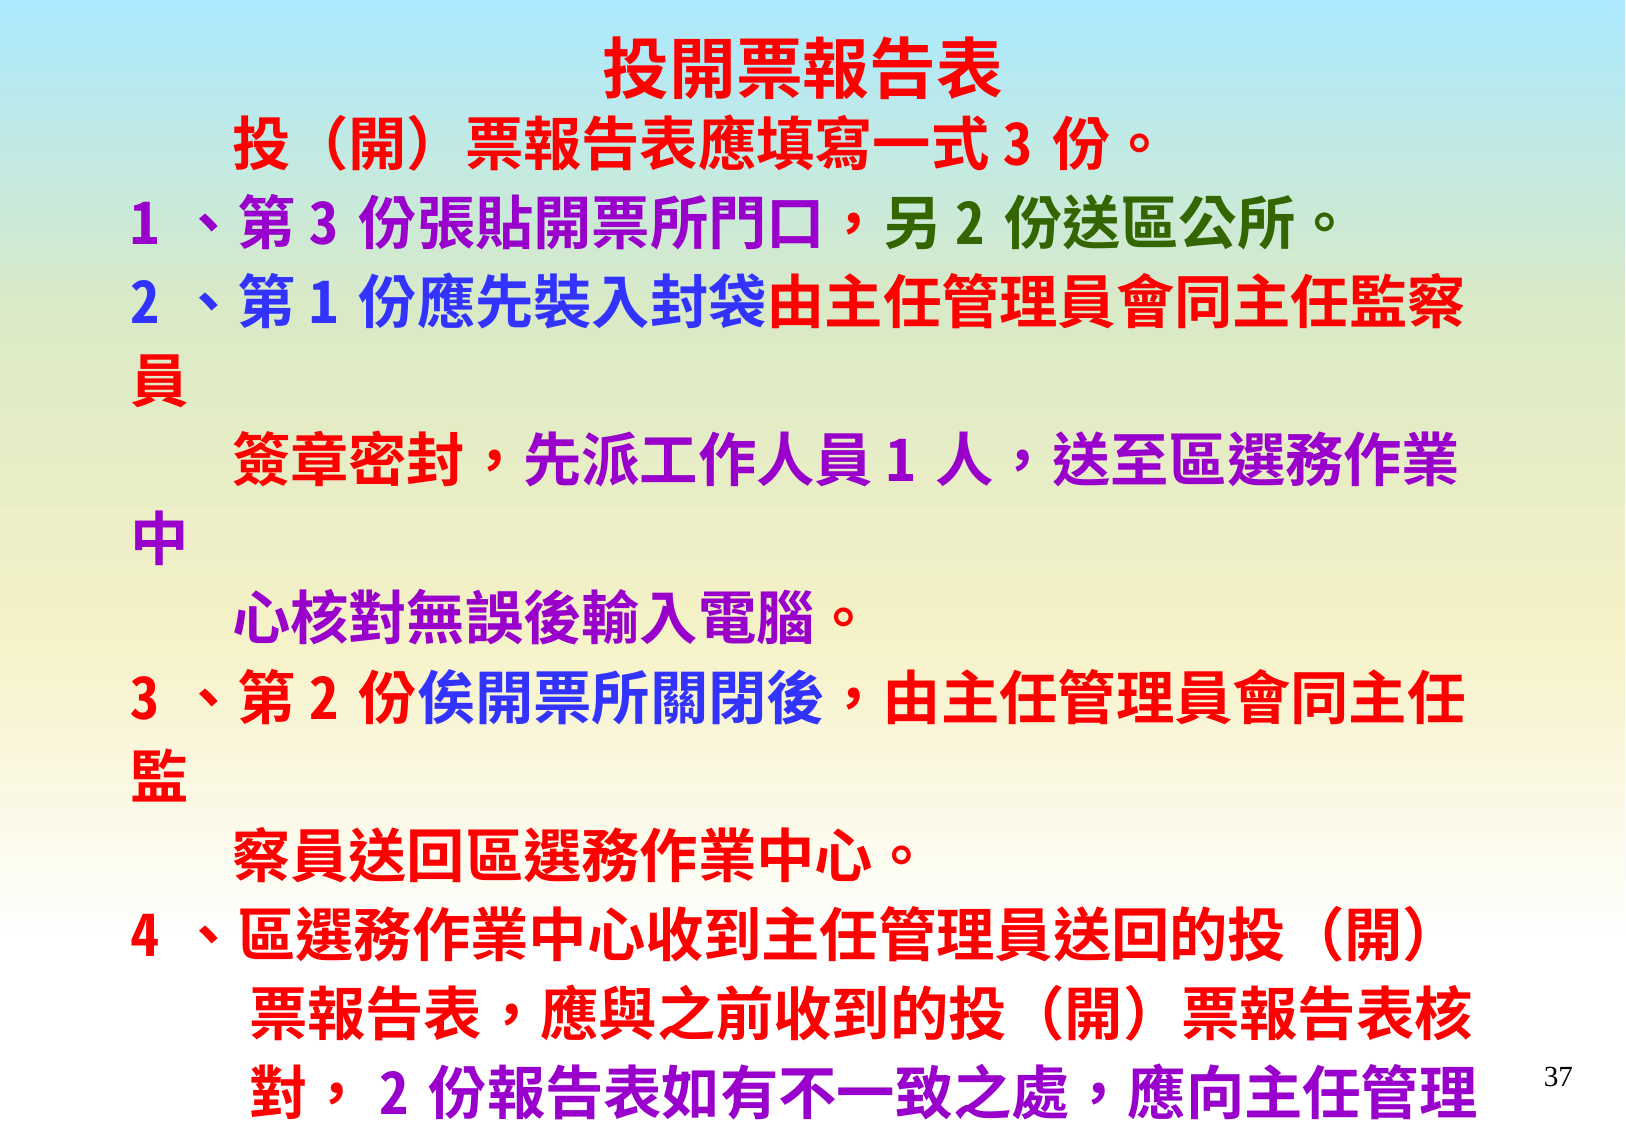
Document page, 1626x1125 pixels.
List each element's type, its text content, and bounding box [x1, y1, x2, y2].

picture [0, 0, 1626, 1125]
text_box 37 [1510, 1050, 1589, 1125]
text_box 投開票報告表 [588, 18, 1019, 115]
text_box 投（開）票報告表應填寫一式3份。 1、第3份張貼開票所門口，另2份送區公所。 2、第1份應先裝入封袋由主任管理員會同主任監察員 簽章密封，先派工作人員1人，送至區選務作業中 心核對無誤後輸入電腦。 3、第2份俟開票所關閉後，由主任管理員會同主任監 察員送回區選務作業中心。 4、區選務作業中心收到主任管理員送回的投（開） 票報告表，應與之前收到的投（開）票報告表核 對，2份報告表如有不一致之處，應向主任管理員 查明更正。 5、公民投票免副本交付。 [115, 90, 1510, 1125]
